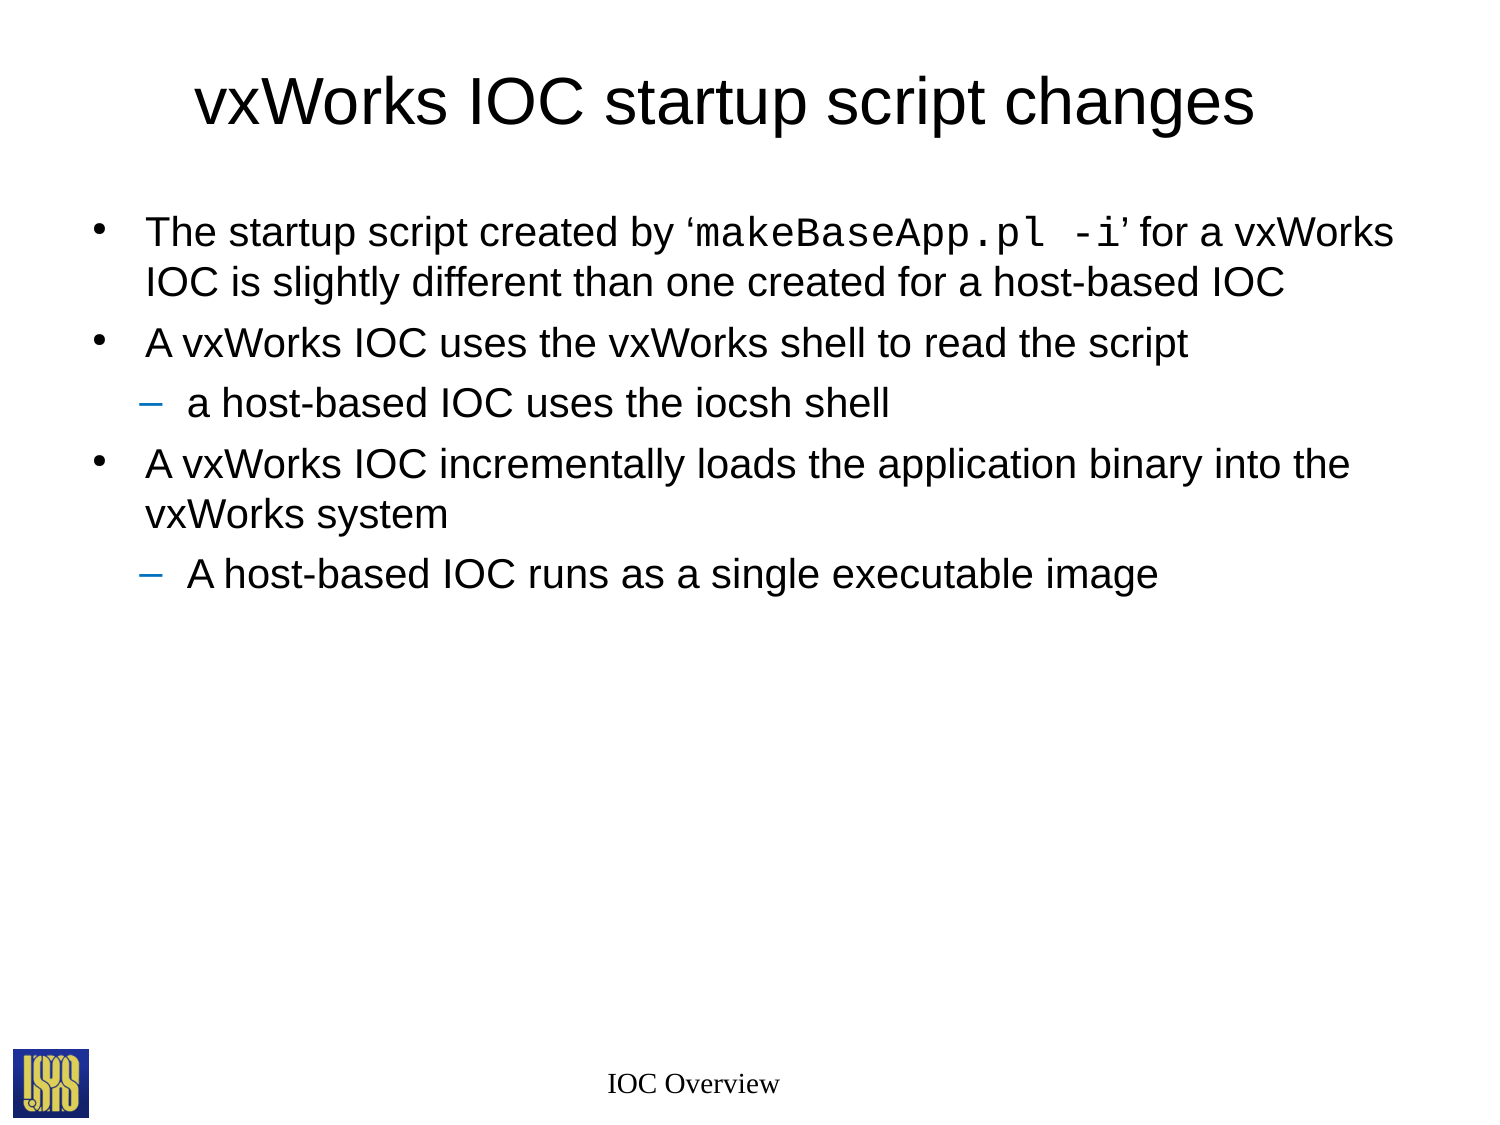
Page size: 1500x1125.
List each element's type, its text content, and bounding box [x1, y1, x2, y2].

title vxWorks IOC startup script changes [55, 57, 1361, 146]
list The startup script created by ‘makeBaseApp.pl -i’ for a vxWorks IOC is slightly different than one created for a host-based IOC A vxWorks IOC uses the vxWorks shell to read the script a host-based IOC uses the iocsh shell A vxWorks IOC incrementally loads the application binary into the vxWorks system A host-based IOC runs as a single executable image [59, 197, 1444, 730]
picture [13, 1049, 89, 1118]
